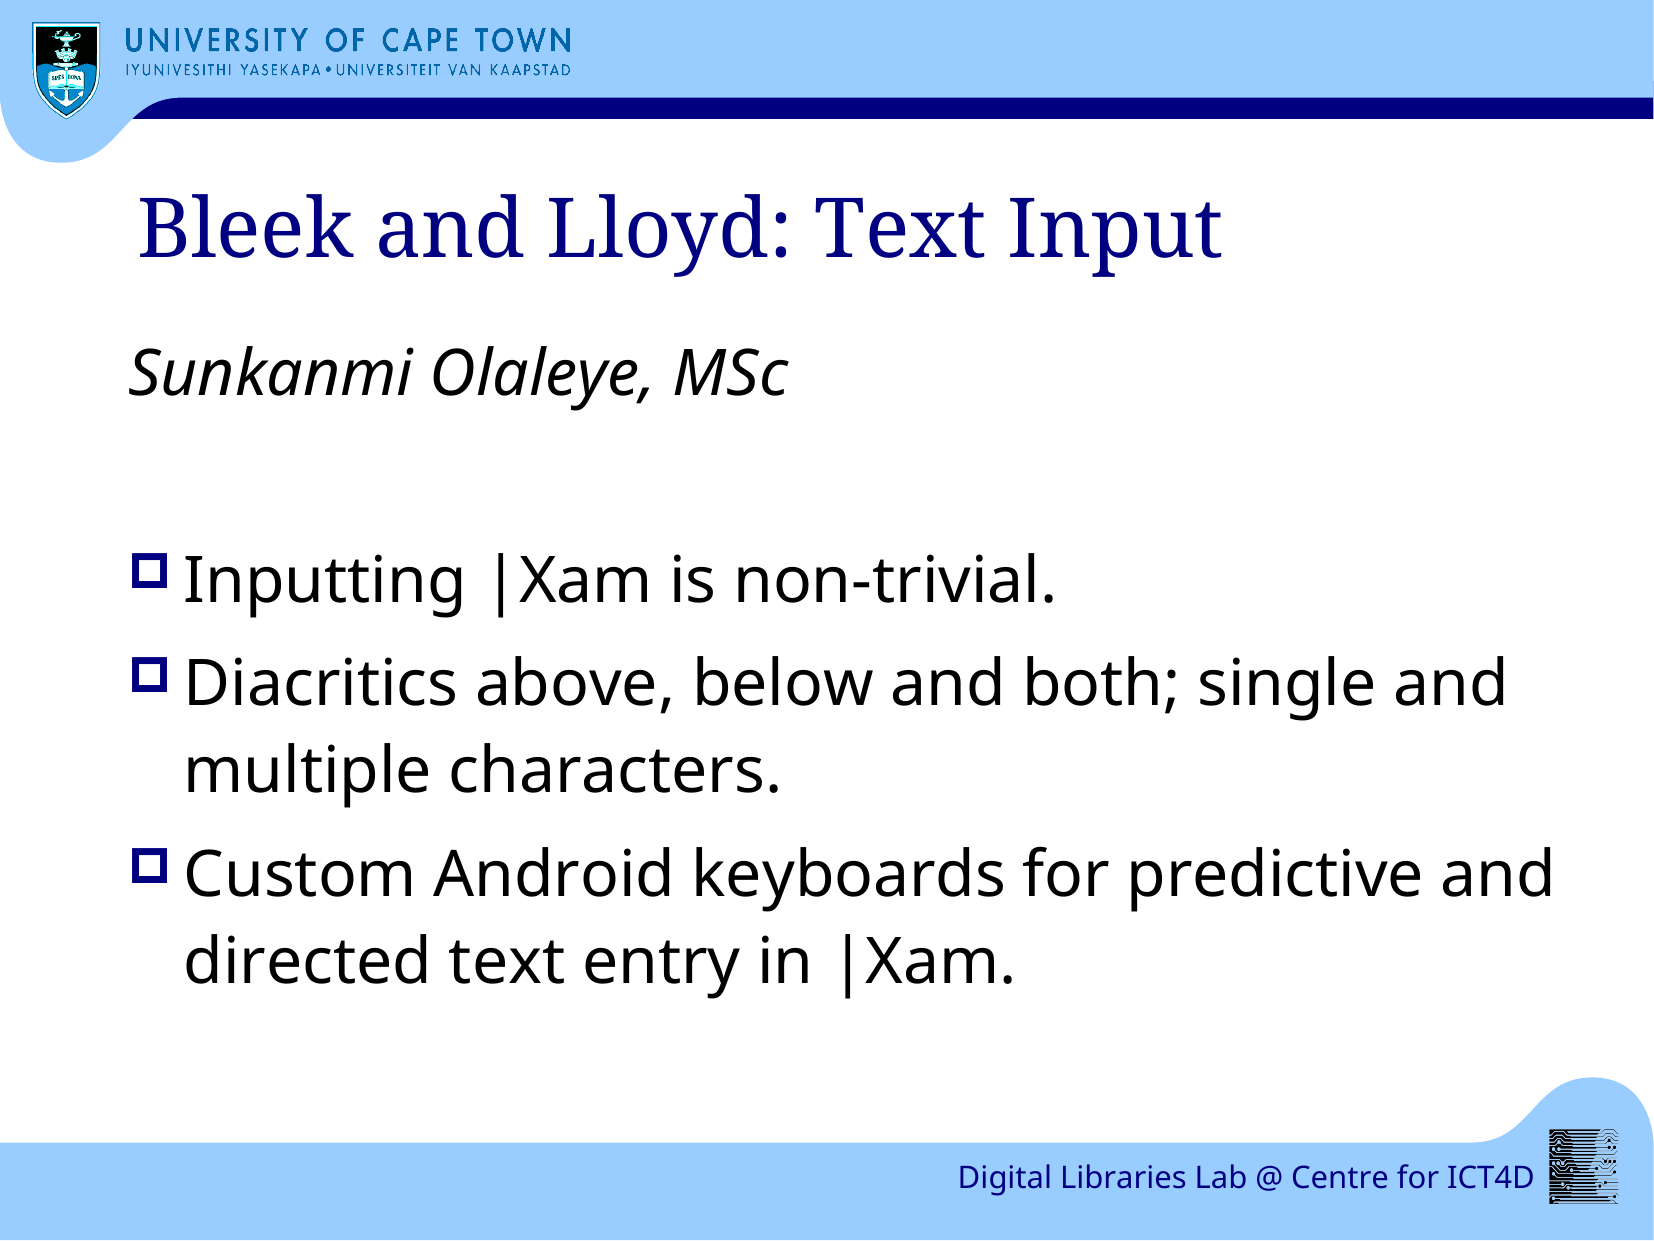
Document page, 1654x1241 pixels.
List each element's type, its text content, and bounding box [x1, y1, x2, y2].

title Bleek and Lloyd: Text Input [137, 155, 1598, 296]
picture [1549, 1129, 1619, 1204]
picture [122, 25, 573, 78]
picture [32, 22, 101, 120]
list Sunkanmi Olaleye, MSc Inputting |Xam is non-trivial. Diacritics above, below and both; single and multiple characters. Custom Android keyboards for predictive and directed text entry in |Xam. [128, 326, 1597, 1046]
